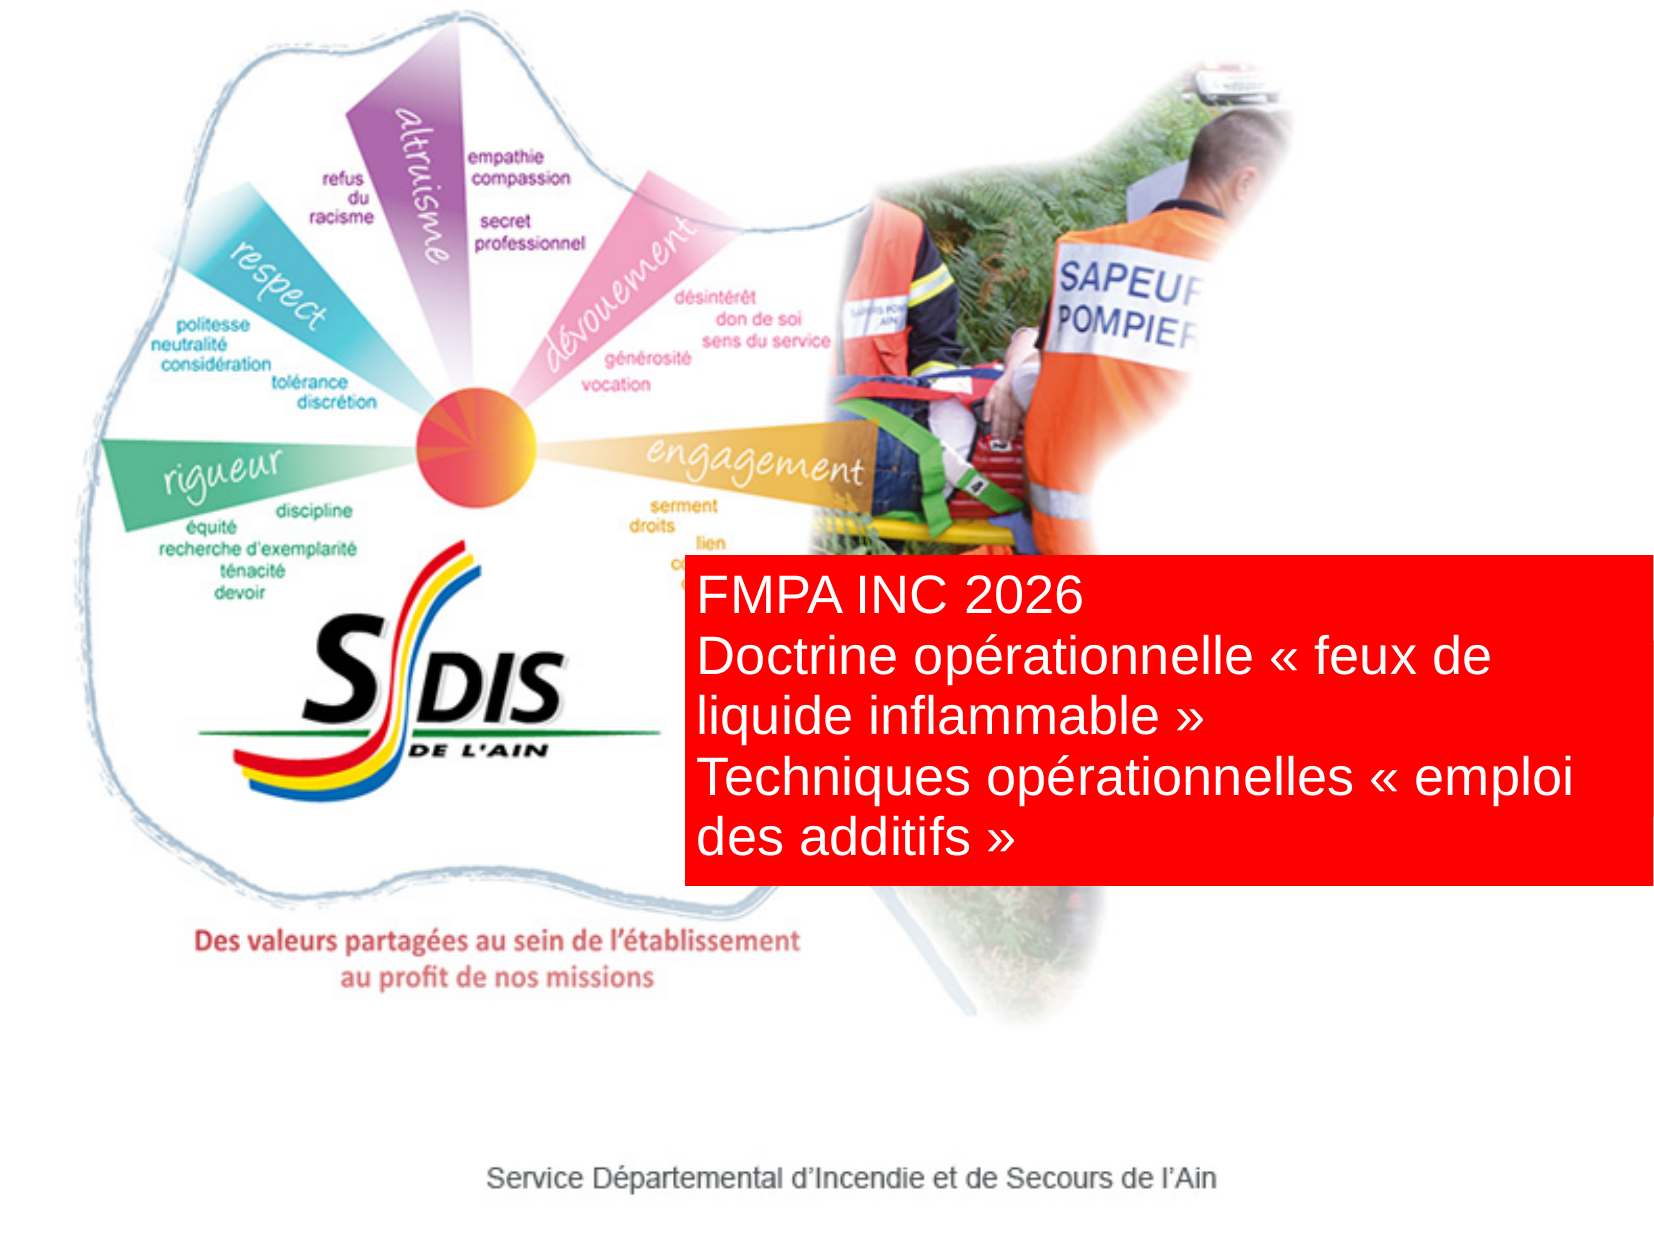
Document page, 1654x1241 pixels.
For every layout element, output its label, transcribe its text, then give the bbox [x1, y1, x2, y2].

subtitle FMPA INC 2026 Doctrine opérationnelle « feux de liquide inflammable » Techniques opérationnelles « emploi des additifs » [696, 557, 1619, 875]
picture [0, 0, 1654, 1241]
text_box [685, 555, 1654, 886]
